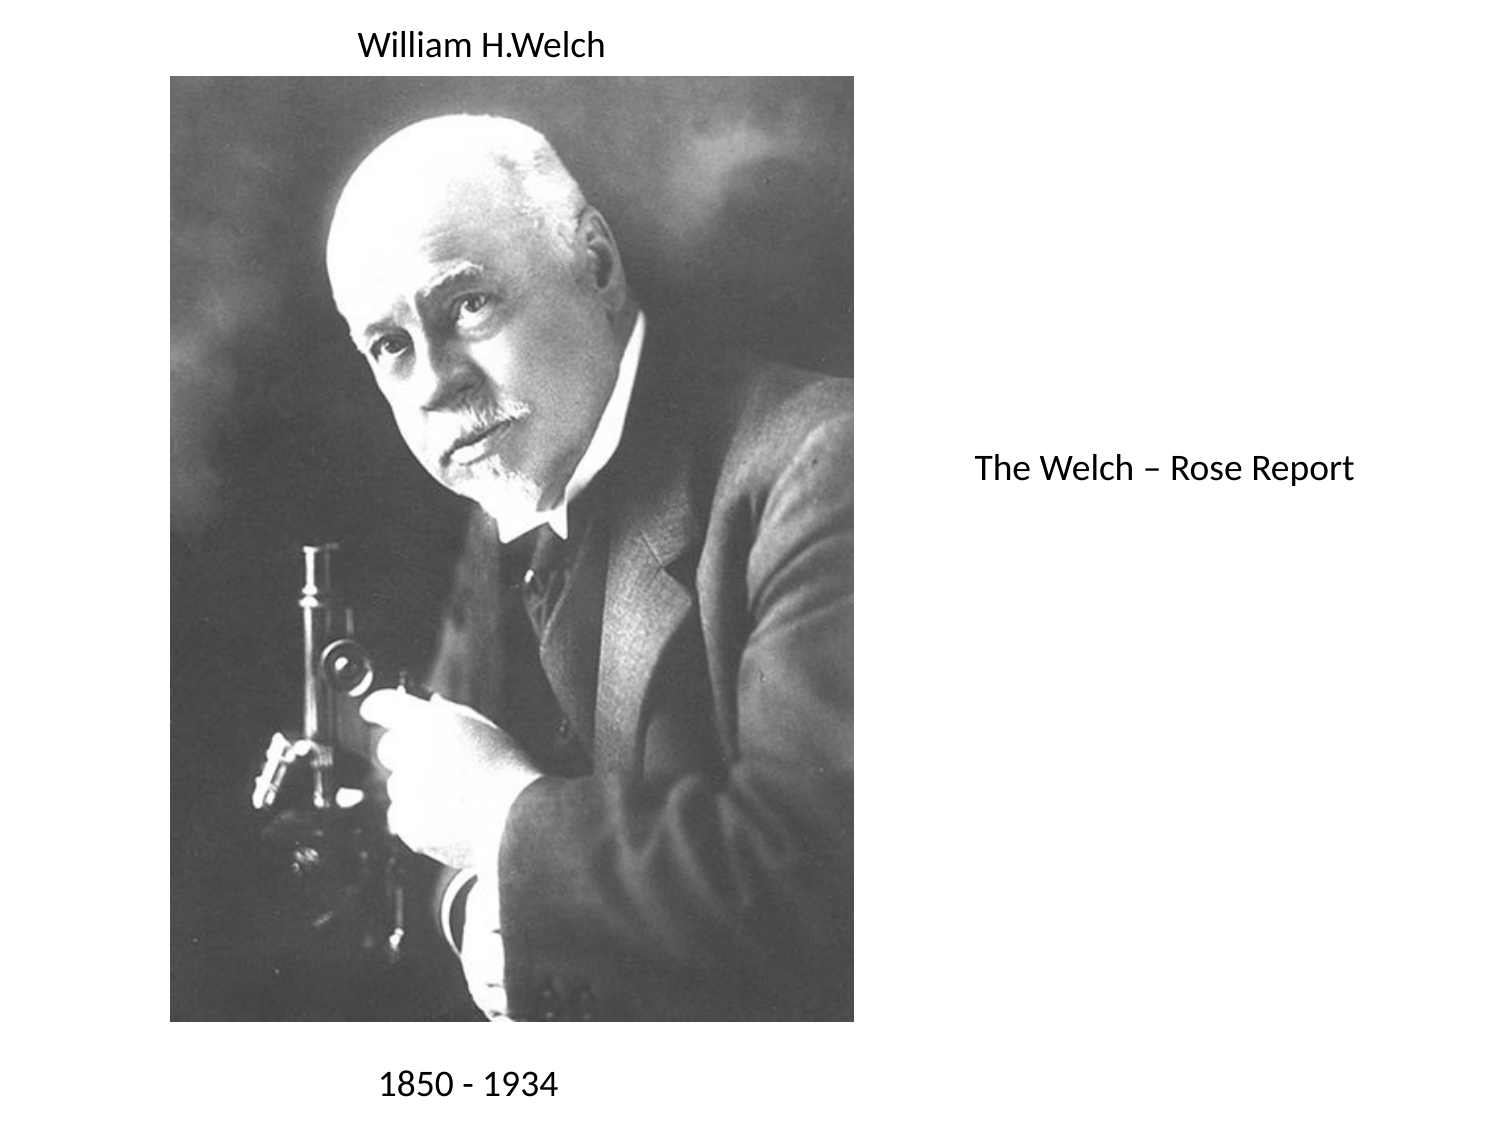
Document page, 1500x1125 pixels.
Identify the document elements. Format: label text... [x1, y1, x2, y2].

text_box William H.Welch [342, 12, 621, 73]
text_box The Welch – Rose Report [959, 435, 1370, 496]
text_box 1850 - 1934 [363, 1051, 574, 1112]
picture [170, 76, 854, 1022]
